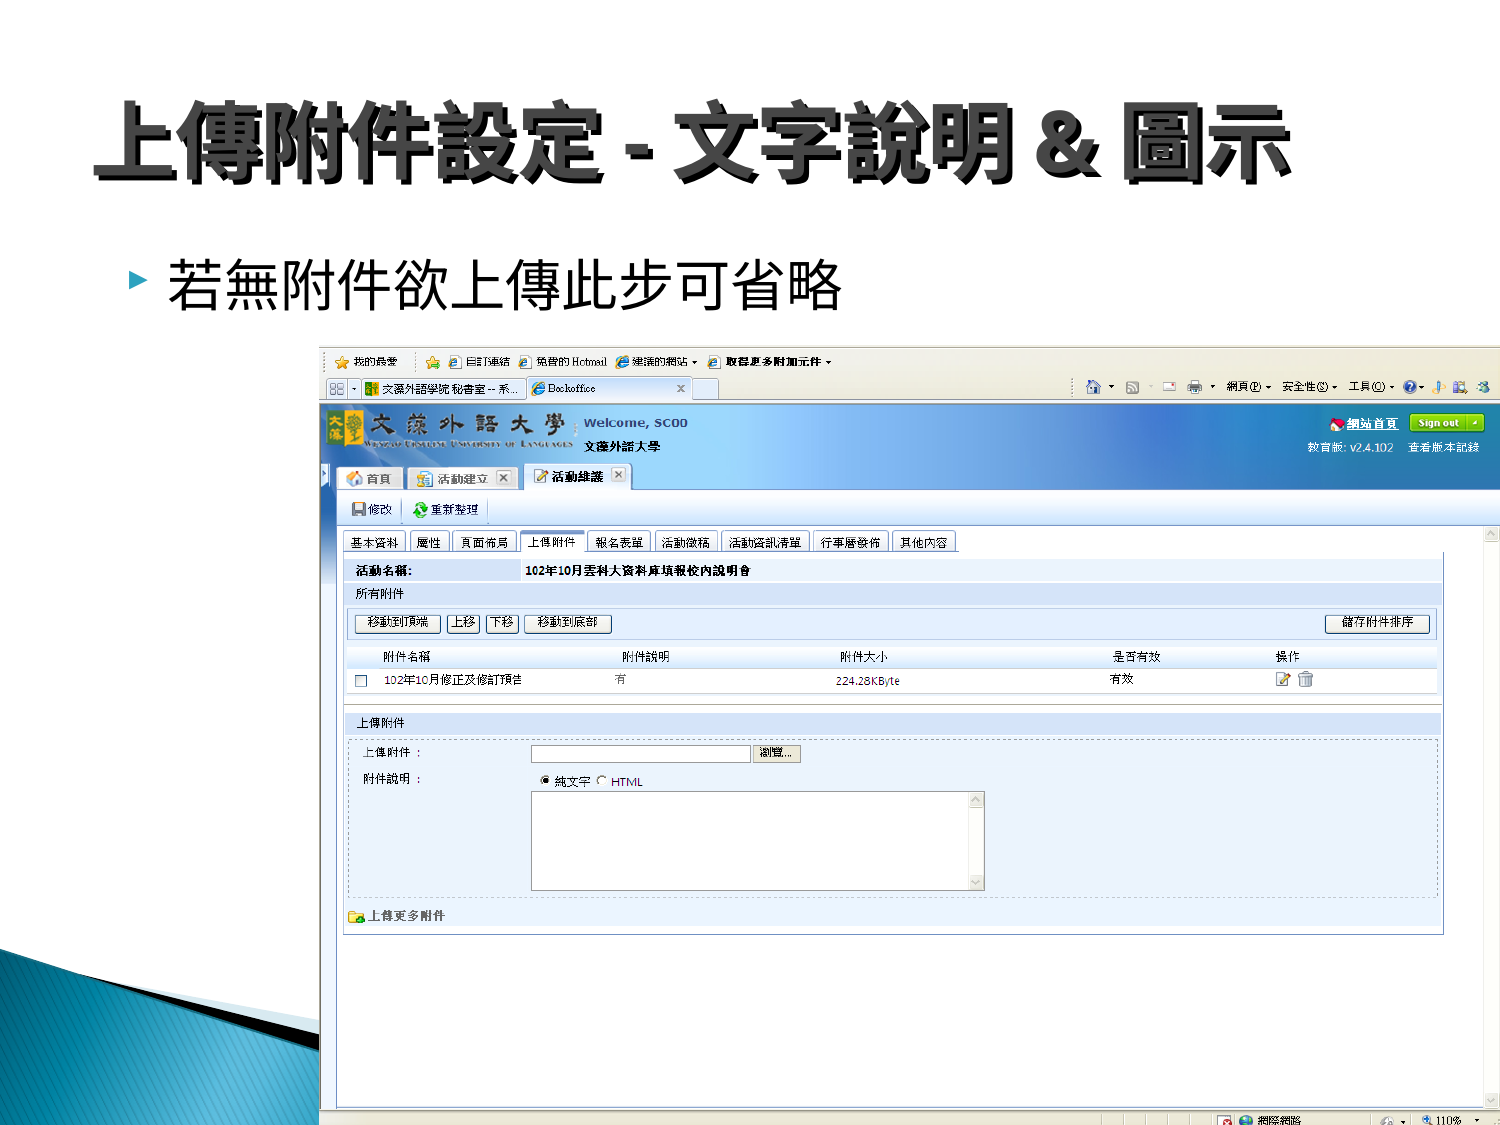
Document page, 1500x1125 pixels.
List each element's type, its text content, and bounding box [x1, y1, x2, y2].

list 若無附件欲上傳此步可省略 [75, 242, 1426, 986]
picture [319, 345, 1500, 1125]
title 上傳附件設定-文字說明&圖示 [75, 45, 1426, 233]
